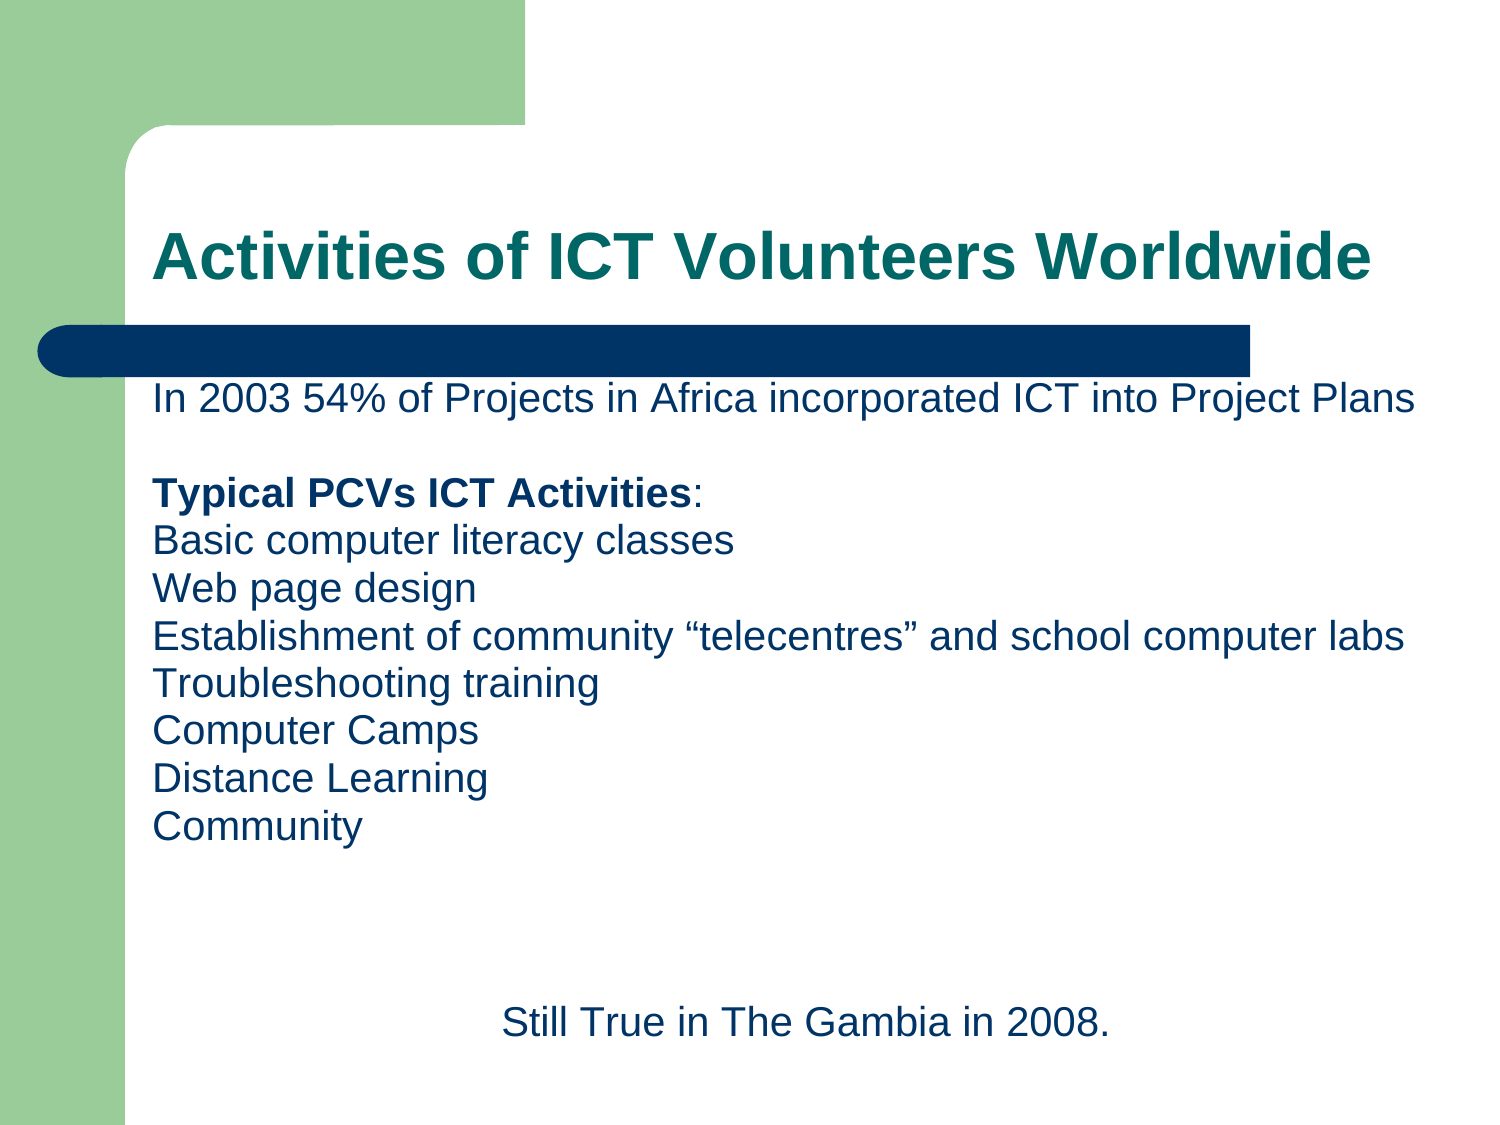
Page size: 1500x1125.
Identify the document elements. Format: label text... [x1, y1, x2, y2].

text_box Still True in The Gambia in 2008. [137, 987, 1476, 1054]
list In 2003 54% of Projects in Africa incorporated ICT into Project Plans Typical PCVs ICT Activities: Basic computer literacy classes Web page design Establishment of community “telecentres” and school computer labs Troubleshooting training Computer Camps Distance Learning Community [137, 374, 1450, 987]
title Activities of ICT Volunteers Worldwide [136, 136, 1414, 301]
